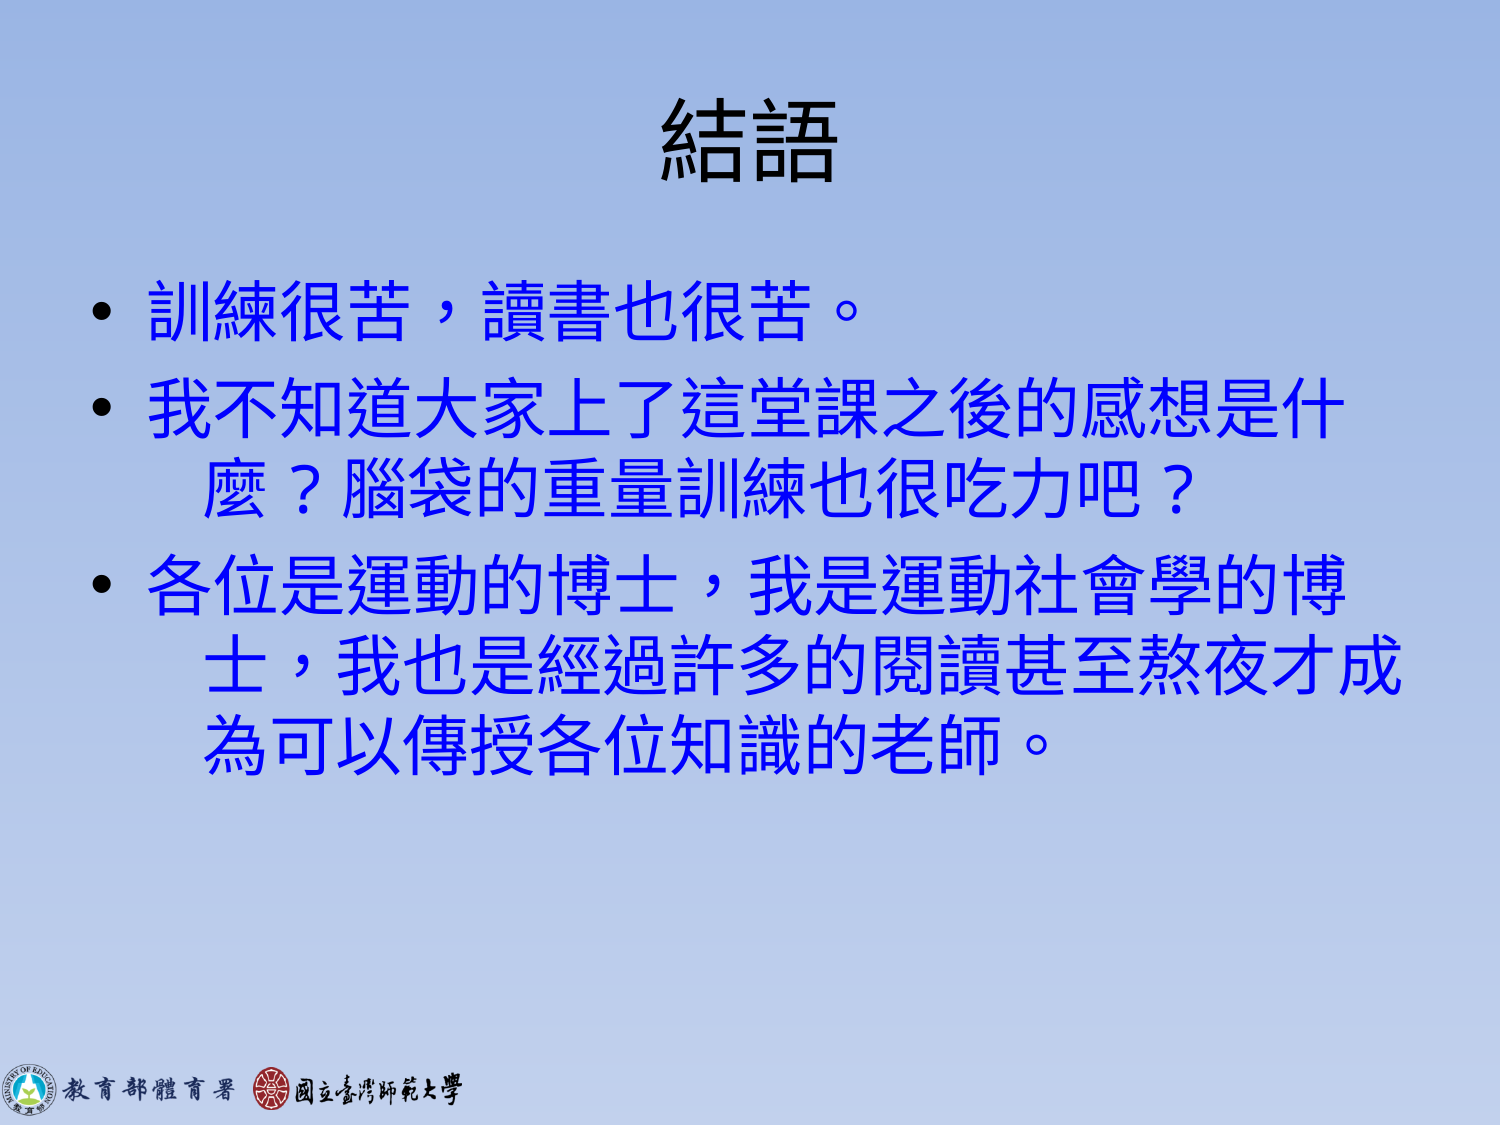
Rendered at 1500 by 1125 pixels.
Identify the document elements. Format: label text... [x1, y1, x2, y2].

list 訓練很苦，讀書也很苦。 我不知道大家上了這堂課之後的感想是什麼?腦袋的重量訓練也很吃力吧? 各位是運動的博士，我是運動社會學的博士，我也是經過許多的閱讀甚至熬夜才成為可以傳授各位知識的老師。 [75, 262, 1426, 1005]
title 結語 [75, 45, 1426, 233]
